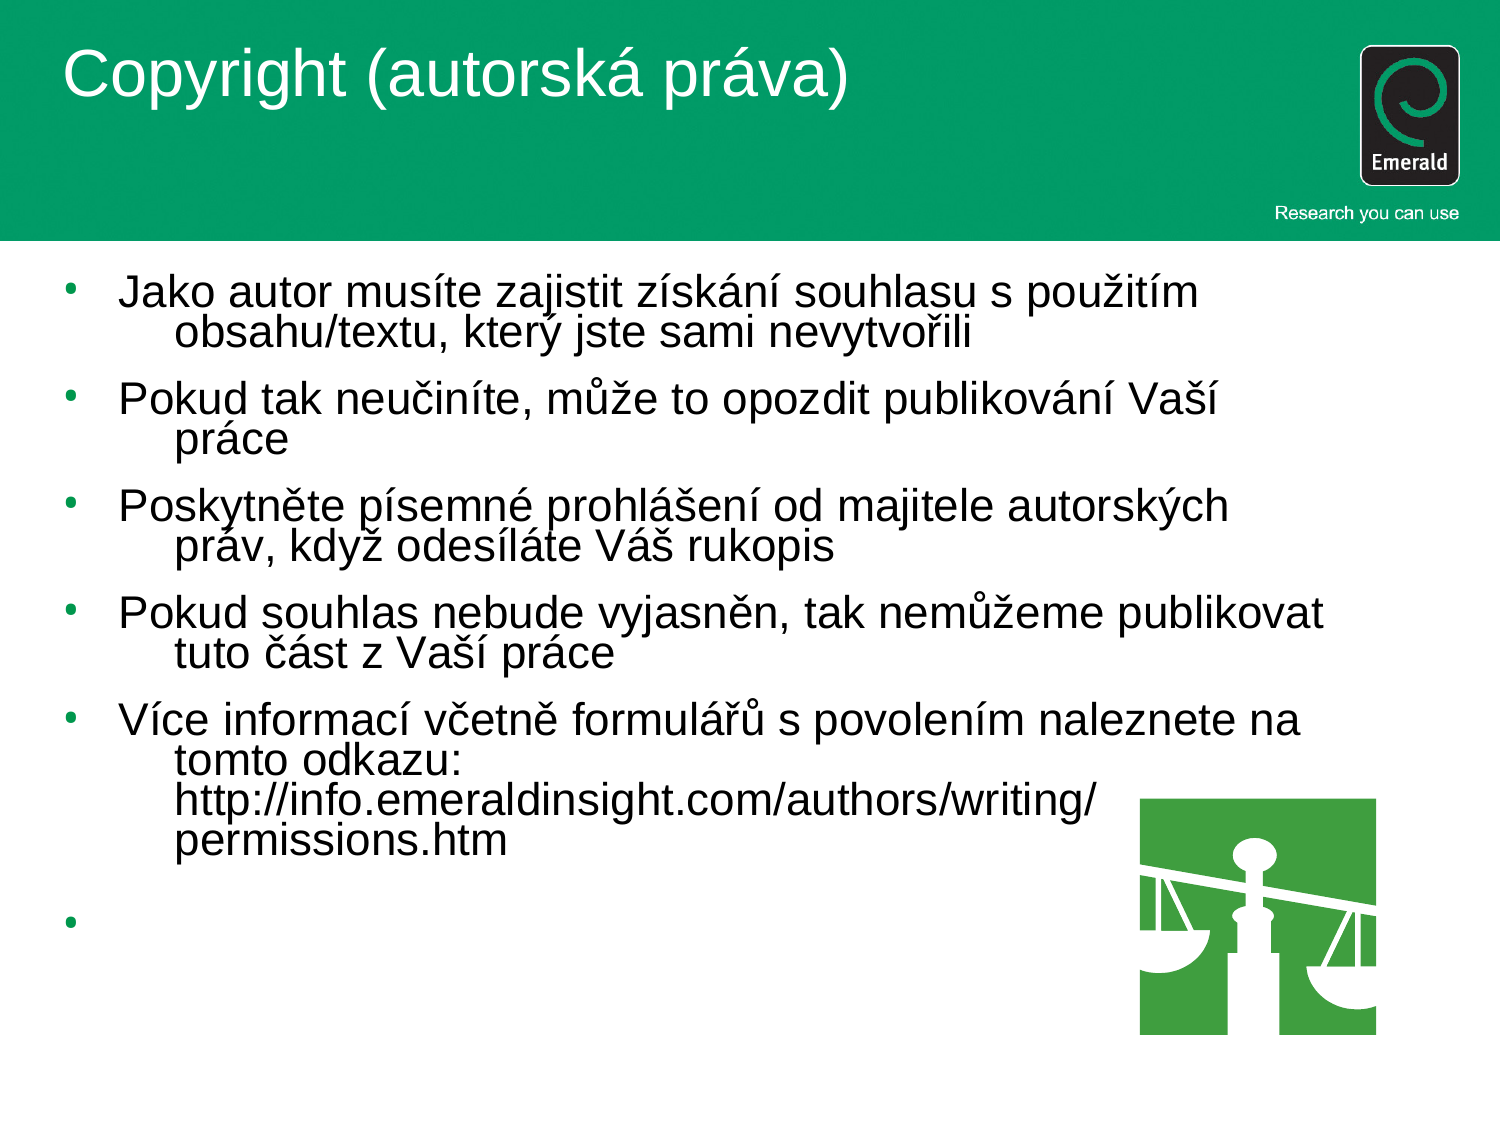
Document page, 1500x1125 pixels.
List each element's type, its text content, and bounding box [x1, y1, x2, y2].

text_box [1263, 896, 1377, 1035]
list Jako autor musíte zajistit získání souhlasu s použitím obsahu/textu, který jste sami nevytvořili Pokud tak neučiníte, může to opozdit publikování Vaší práce Poskytněte písemné prohlášení od majitele autorských práv, když odesíláte Váš rukopis Pokud souhlas nebude vyjasněn, tak nemůžeme publikovat tuto část z Vaší práce Více informací včetně formulářů s povolením naleznete na tomto odkazu: http://info.emeraldinsight.com/authors/writing/ permissions.htm [62, 275, 1329, 951]
title Copyright (autorská práva) [62, 38, 1250, 220]
text_box [1139, 875, 1156, 931]
text_box [1161, 878, 1188, 931]
text_box [1326, 912, 1355, 967]
text_box [1360, 913, 1377, 967]
text_box [1139, 880, 1246, 1035]
text_box [1139, 798, 1377, 906]
